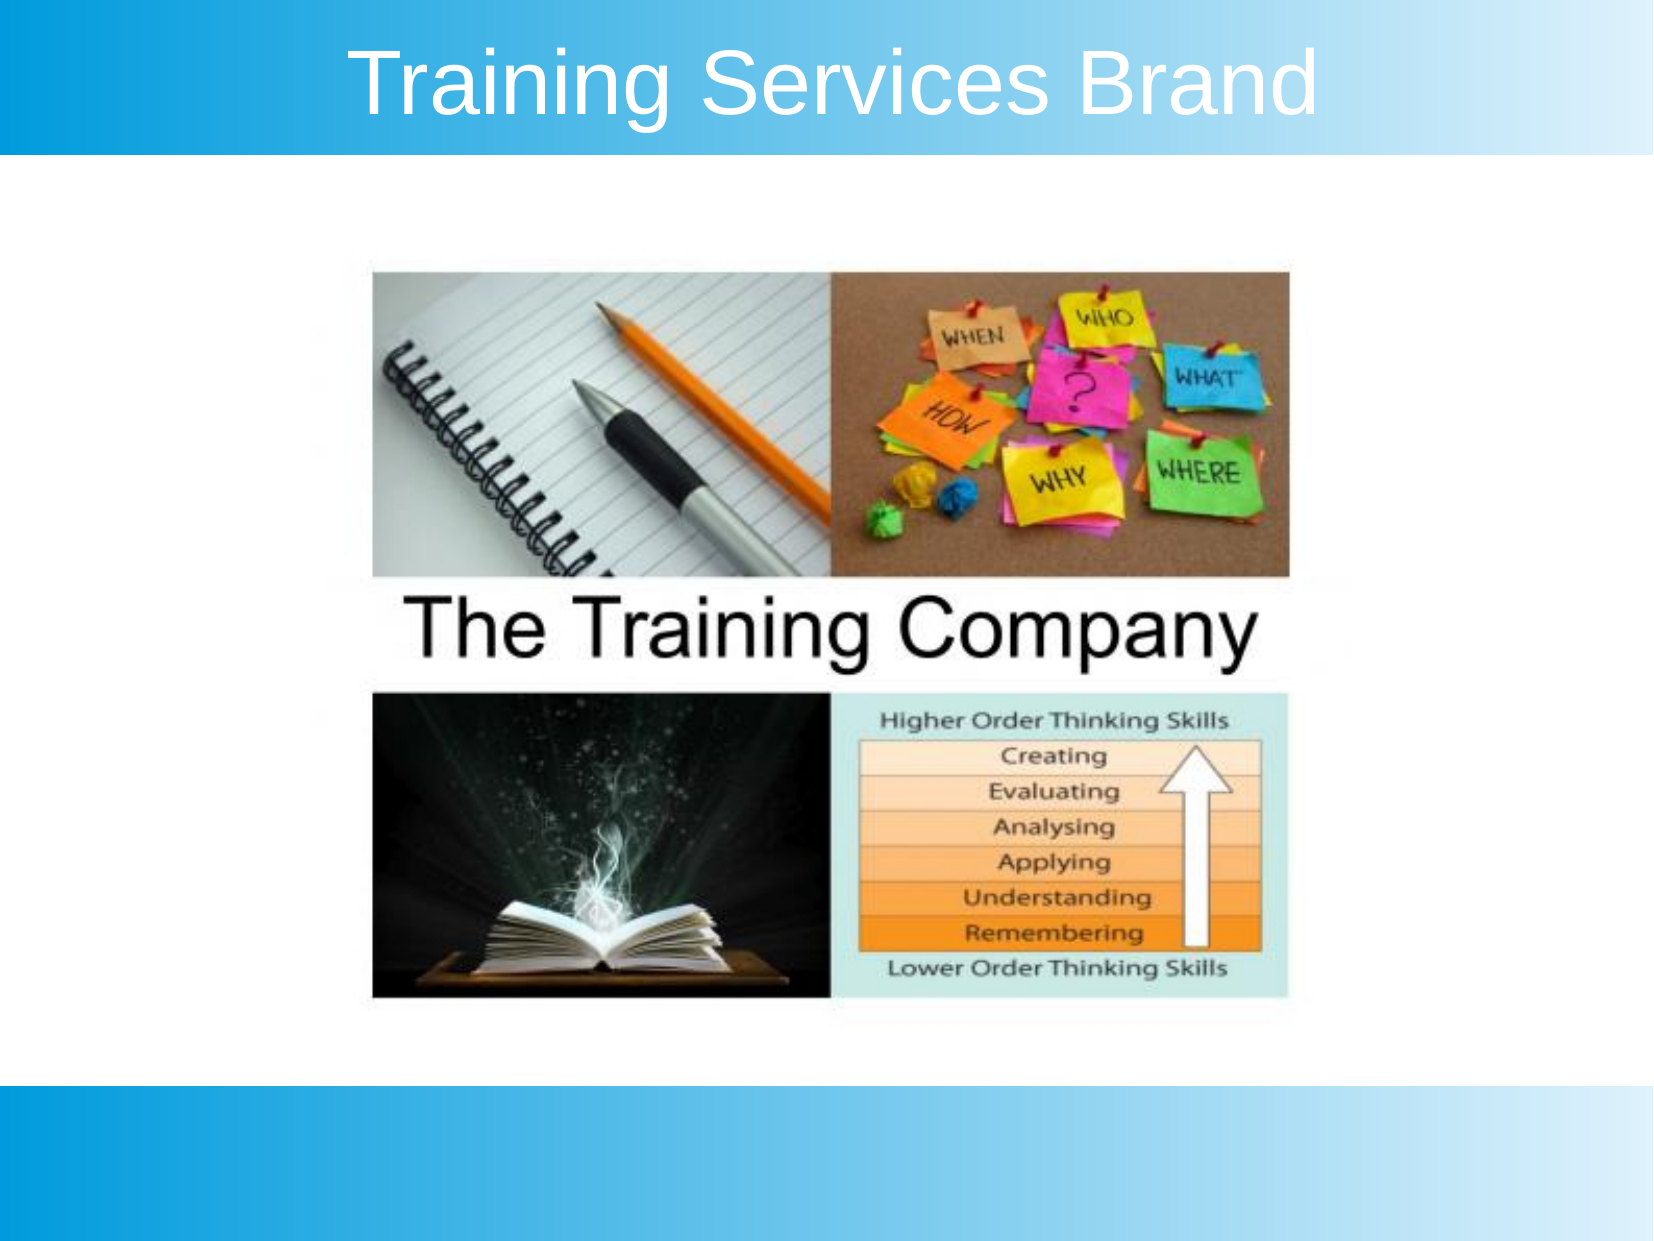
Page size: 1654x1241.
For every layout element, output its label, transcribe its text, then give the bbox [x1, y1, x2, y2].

title Training Services Brand [90, 30, 1579, 136]
picture [248, 183, 1409, 1061]
